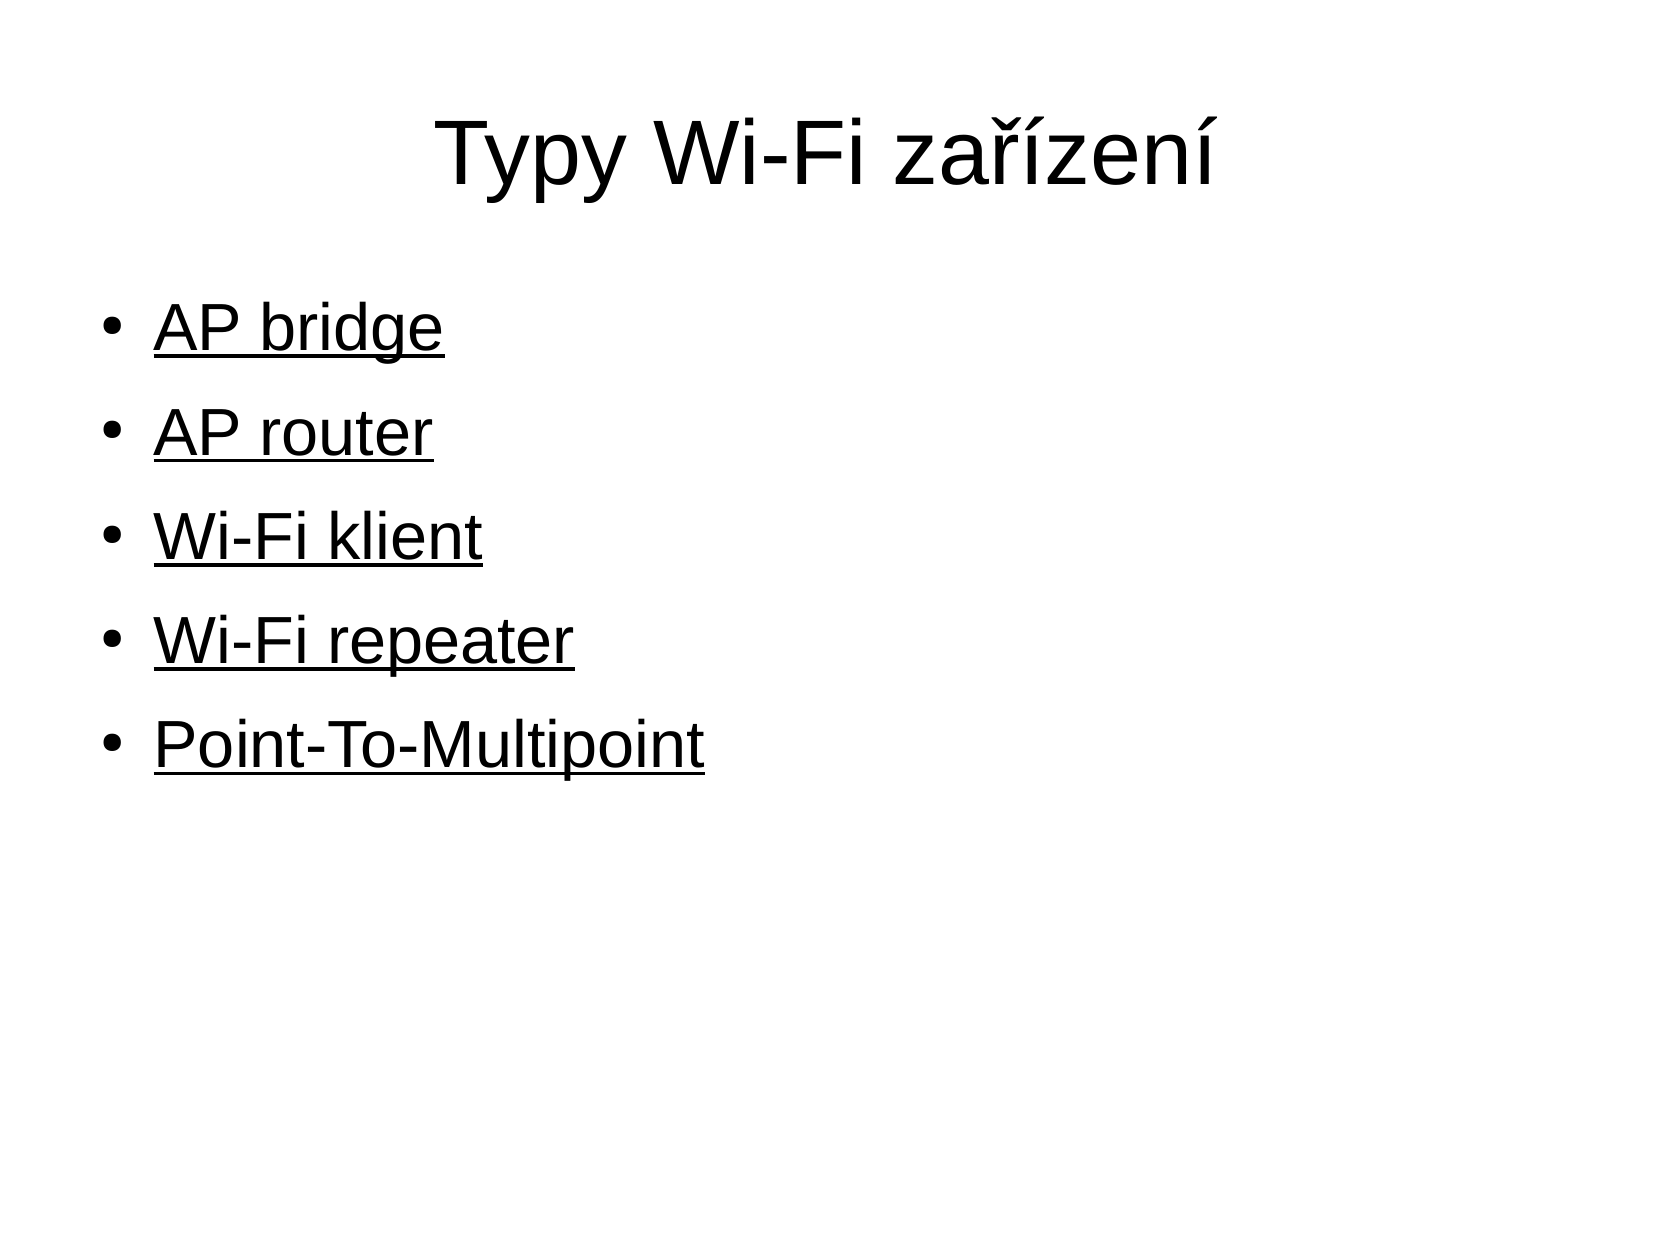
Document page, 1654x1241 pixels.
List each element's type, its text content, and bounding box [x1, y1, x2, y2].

list AP bridge AP router Wi-Fi klient Wi-Fi repeater Point-To-Multipoint [82, 290, 1571, 1010]
title Typy Wi-Fi zařízení [82, 49, 1571, 257]
